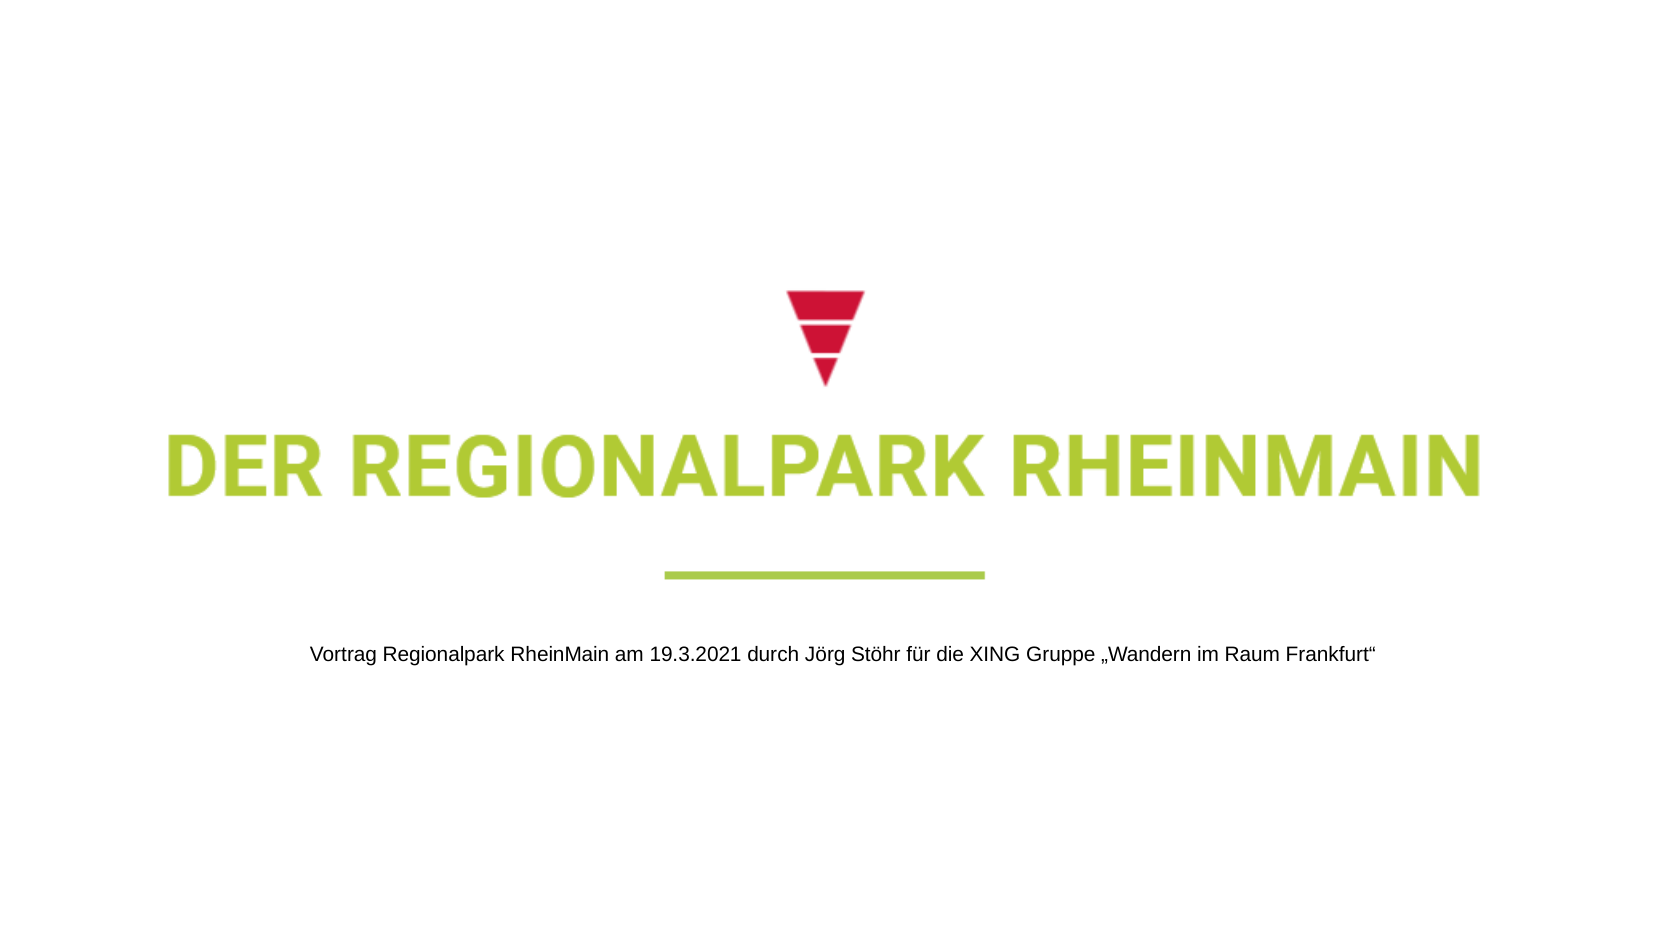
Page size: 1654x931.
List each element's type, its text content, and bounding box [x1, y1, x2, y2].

picture [92, 212, 1571, 607]
text_box Vortrag Regionalpark RheinMain am 19.3.2021 durch Jörg Stöhr für die XING Gruppe „Wandern im Raum Frankfurt“ [295, 635, 1391, 674]
